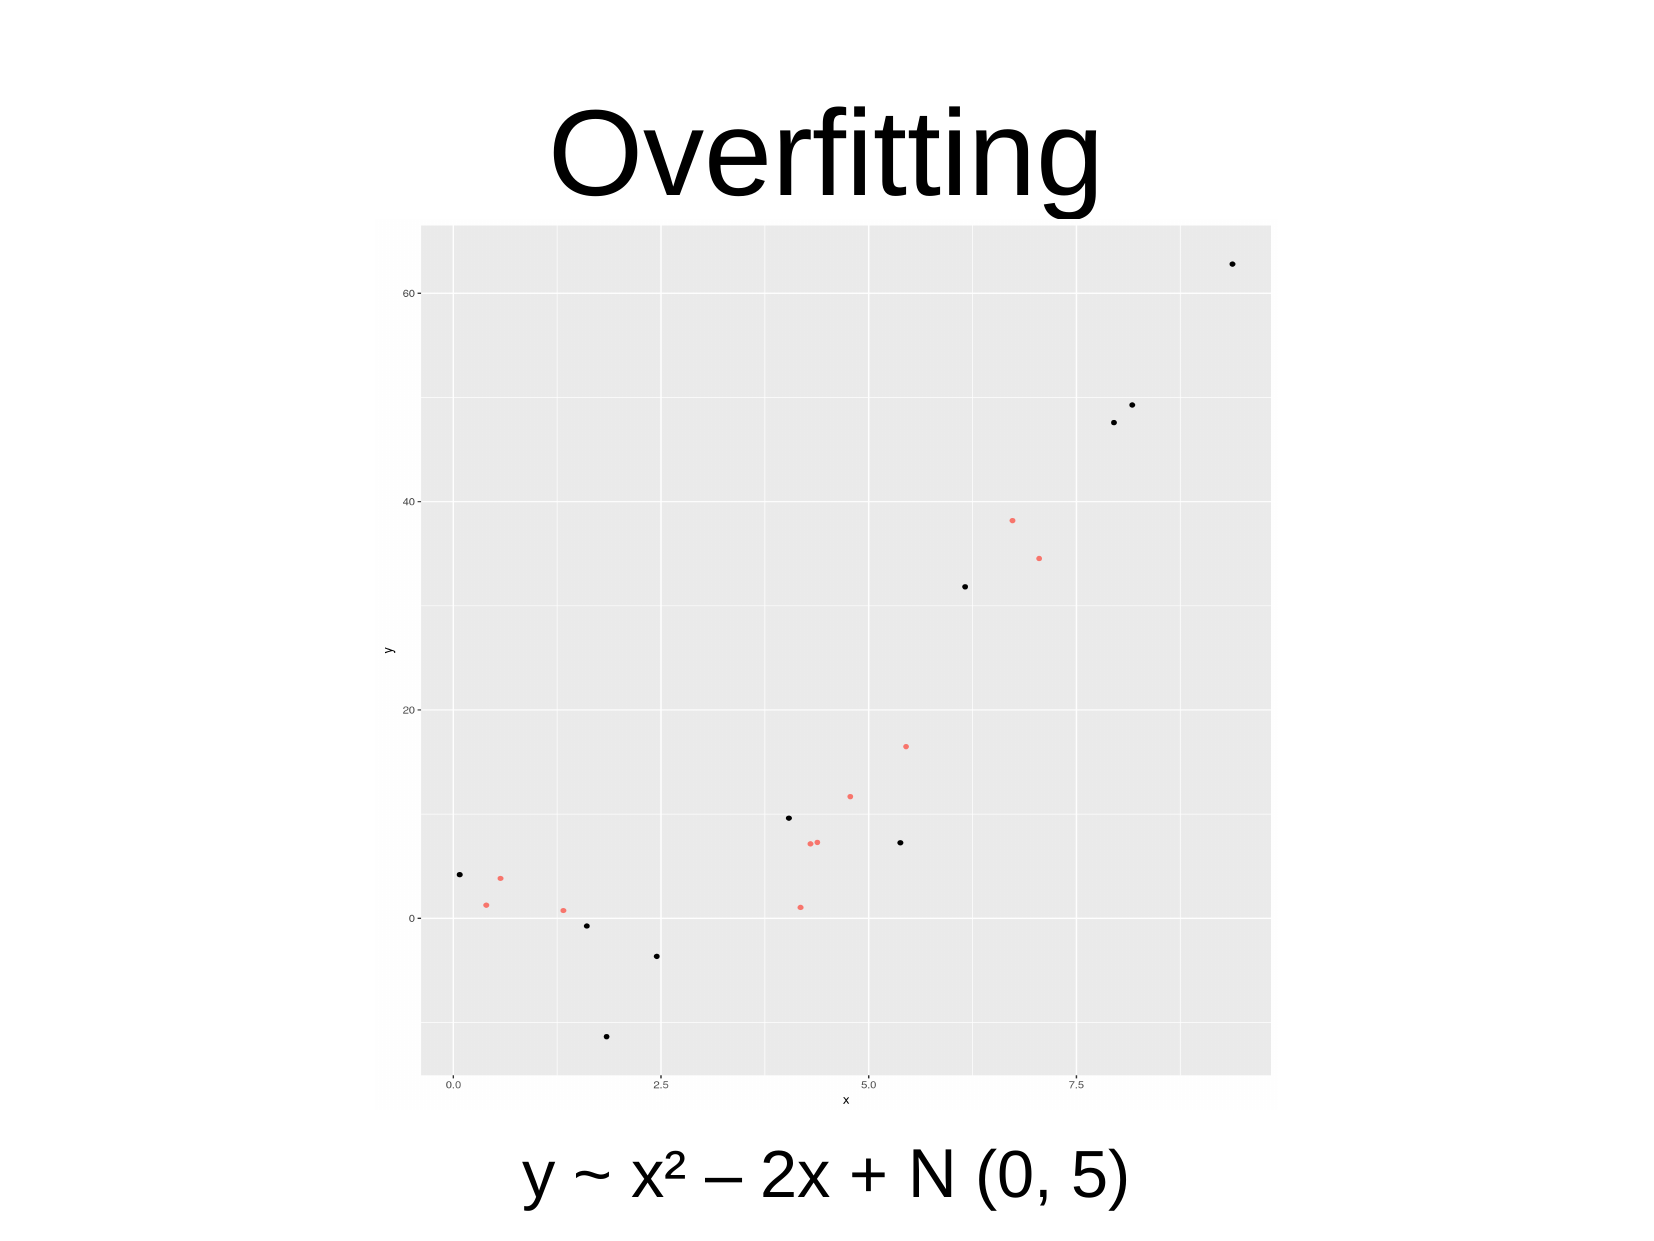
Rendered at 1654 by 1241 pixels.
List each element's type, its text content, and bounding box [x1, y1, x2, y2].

subtitle y ~ x² – 2x + N (0, 5) [82, 1126, 1571, 1216]
title Overfitting [82, 49, 1571, 257]
picture [375, 219, 1278, 1110]
